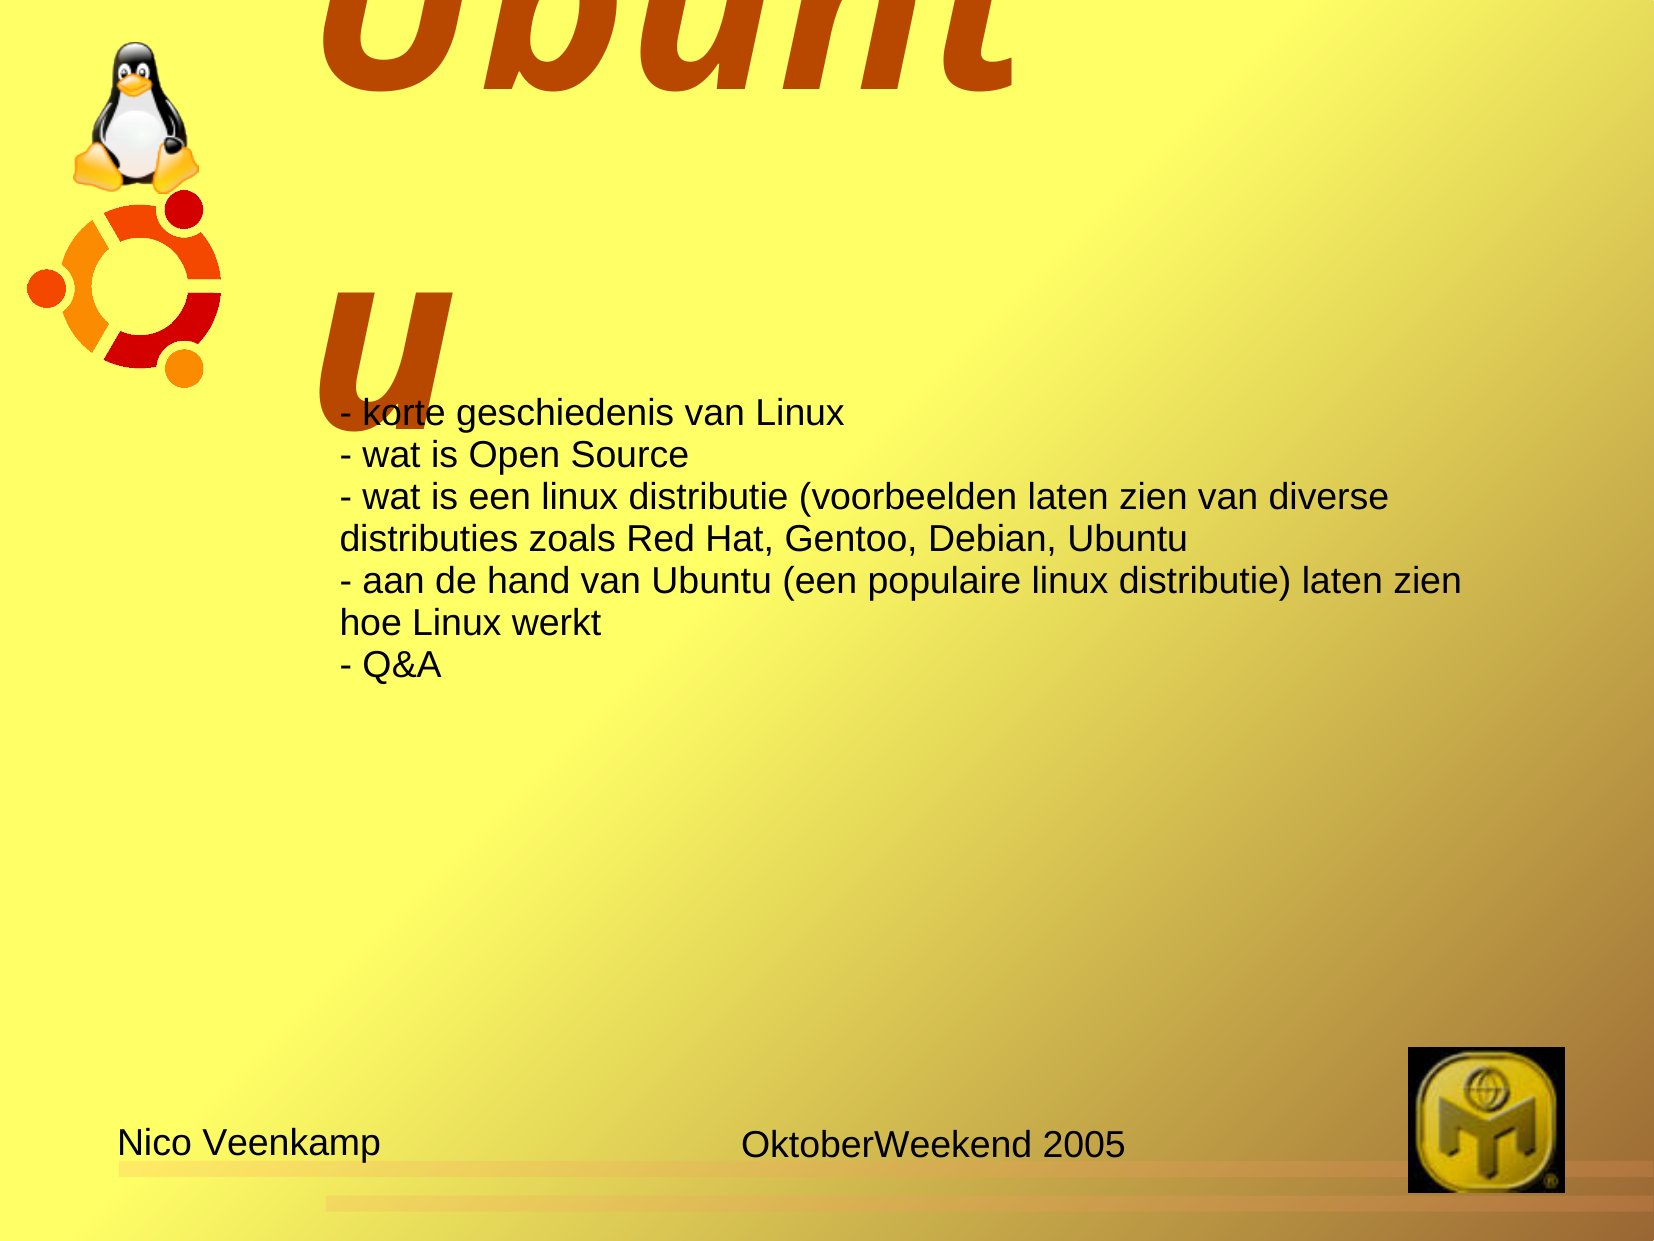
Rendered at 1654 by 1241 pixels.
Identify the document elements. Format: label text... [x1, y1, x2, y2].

title Ubuntu [306, 1, 1093, 324]
text_box - korte geschiedenis van Linux - wat is Open Source - wat is een linux distributie (voorbeelden laten zien van diverse distributies zoals Red Hat, Gentoo, Debian, Ubuntu - aan de hand van Ubuntu (een populaire linux distributie) laten zien hoe Linux werkt - Q&A [324, 383, 1274, 727]
picture [1408, 1047, 1565, 1193]
picture [27, 42, 222, 388]
